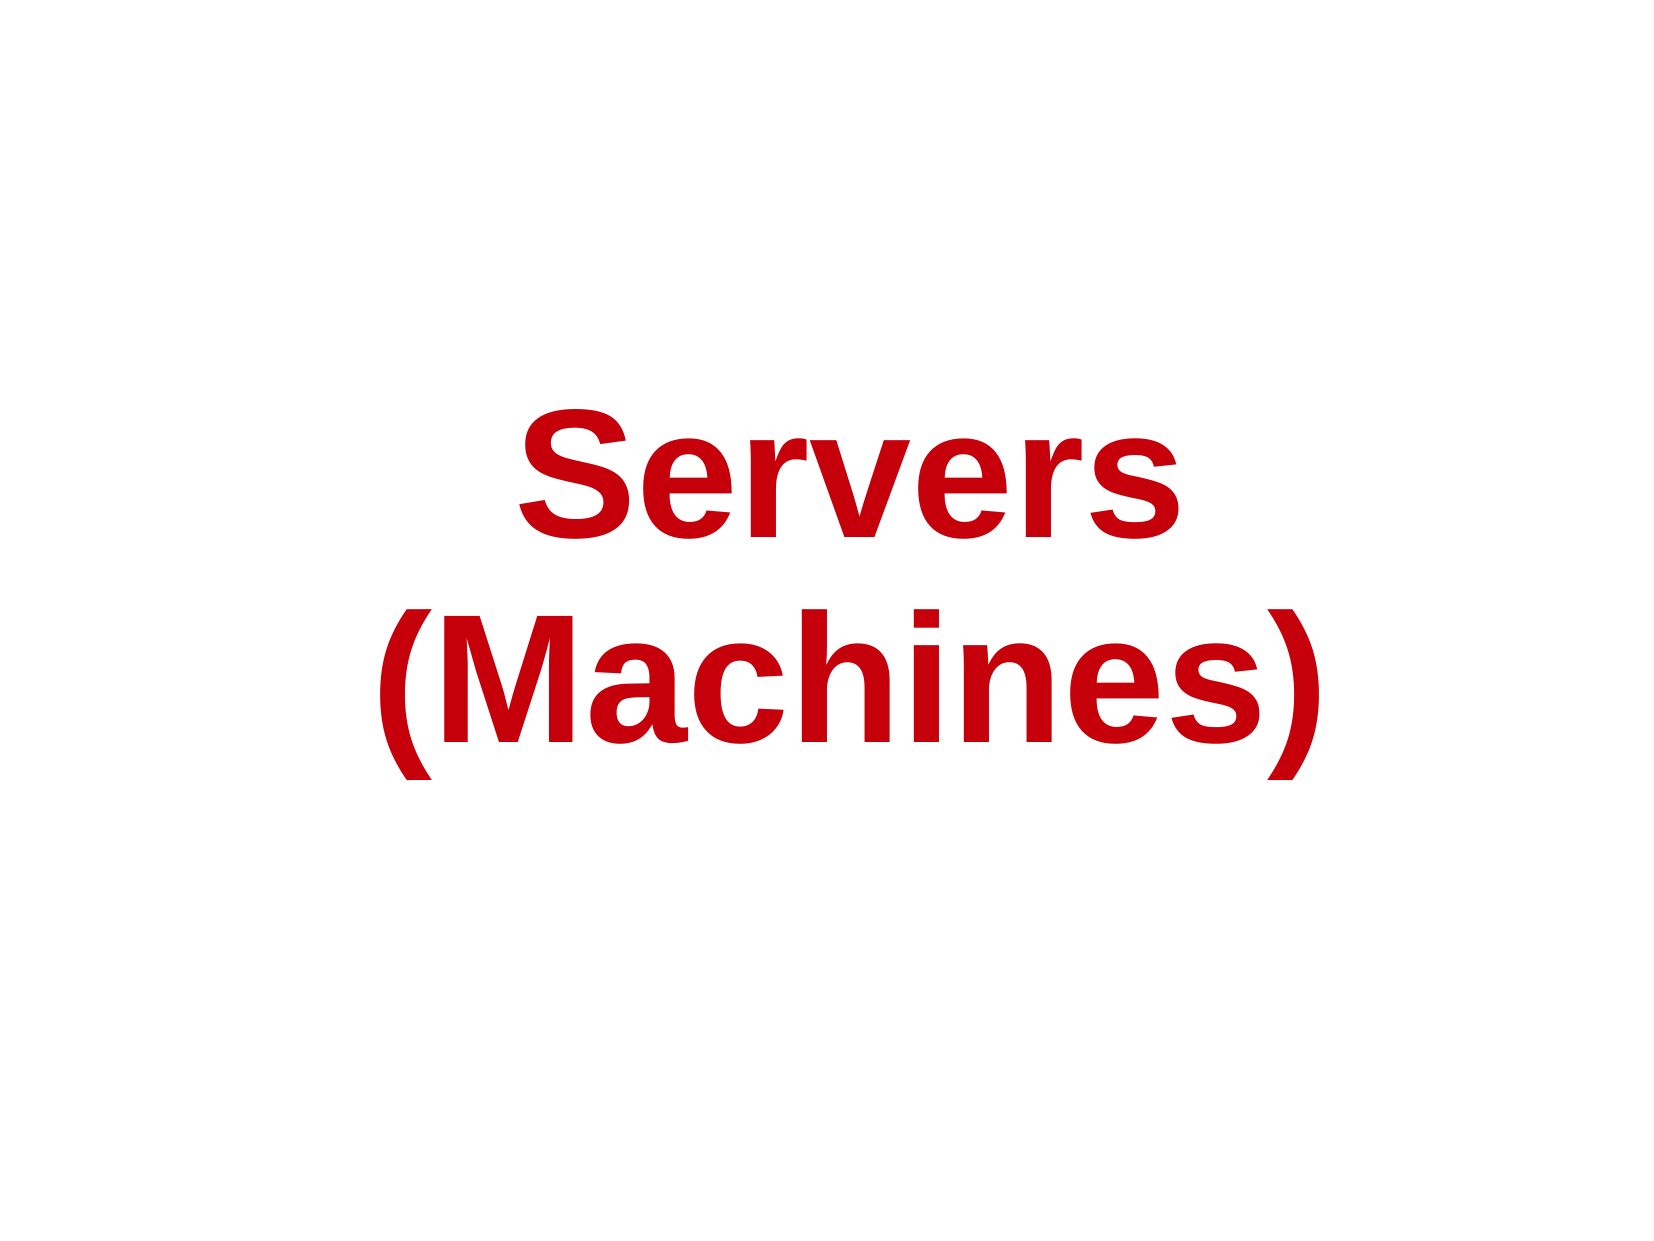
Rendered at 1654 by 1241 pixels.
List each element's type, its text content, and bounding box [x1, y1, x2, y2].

title Servers (Machines) [106, 371, 1595, 781]
